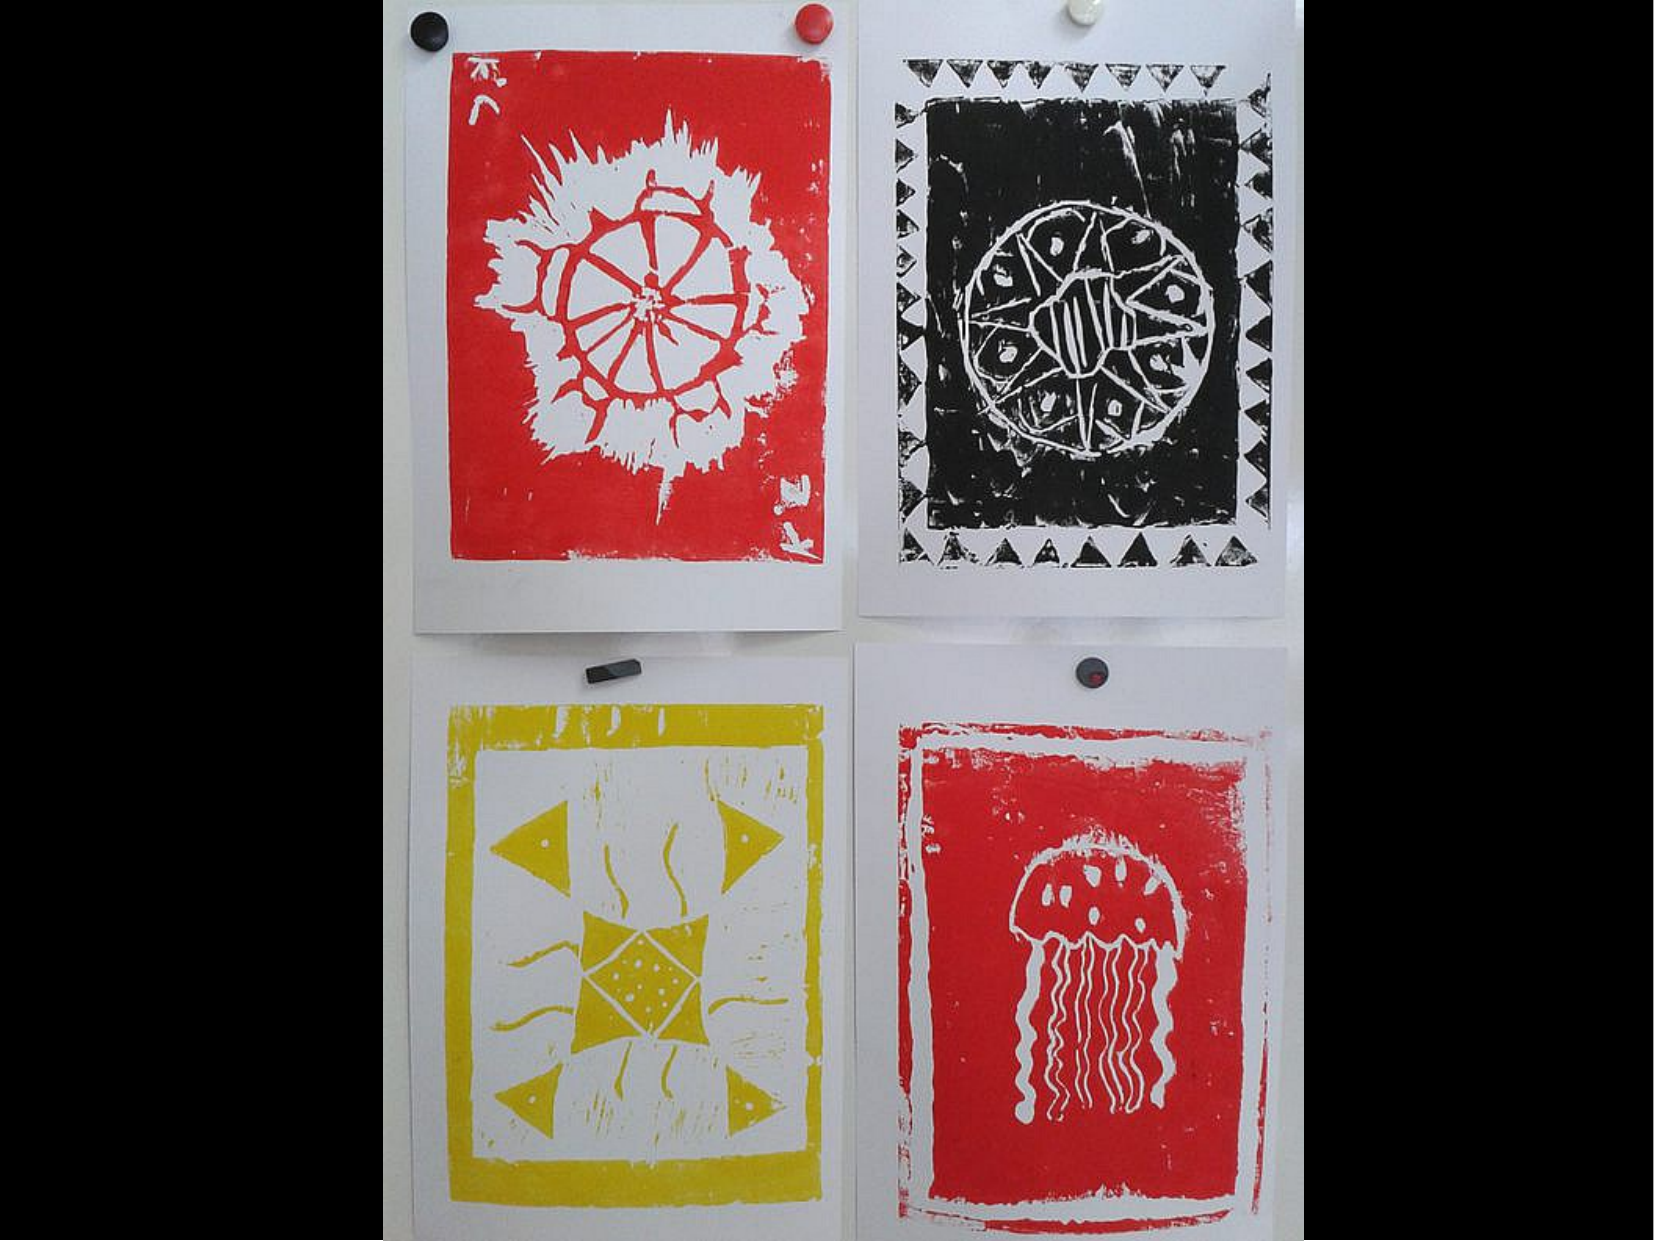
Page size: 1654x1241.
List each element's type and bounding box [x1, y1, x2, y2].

picture [383, 0, 1304, 1241]
